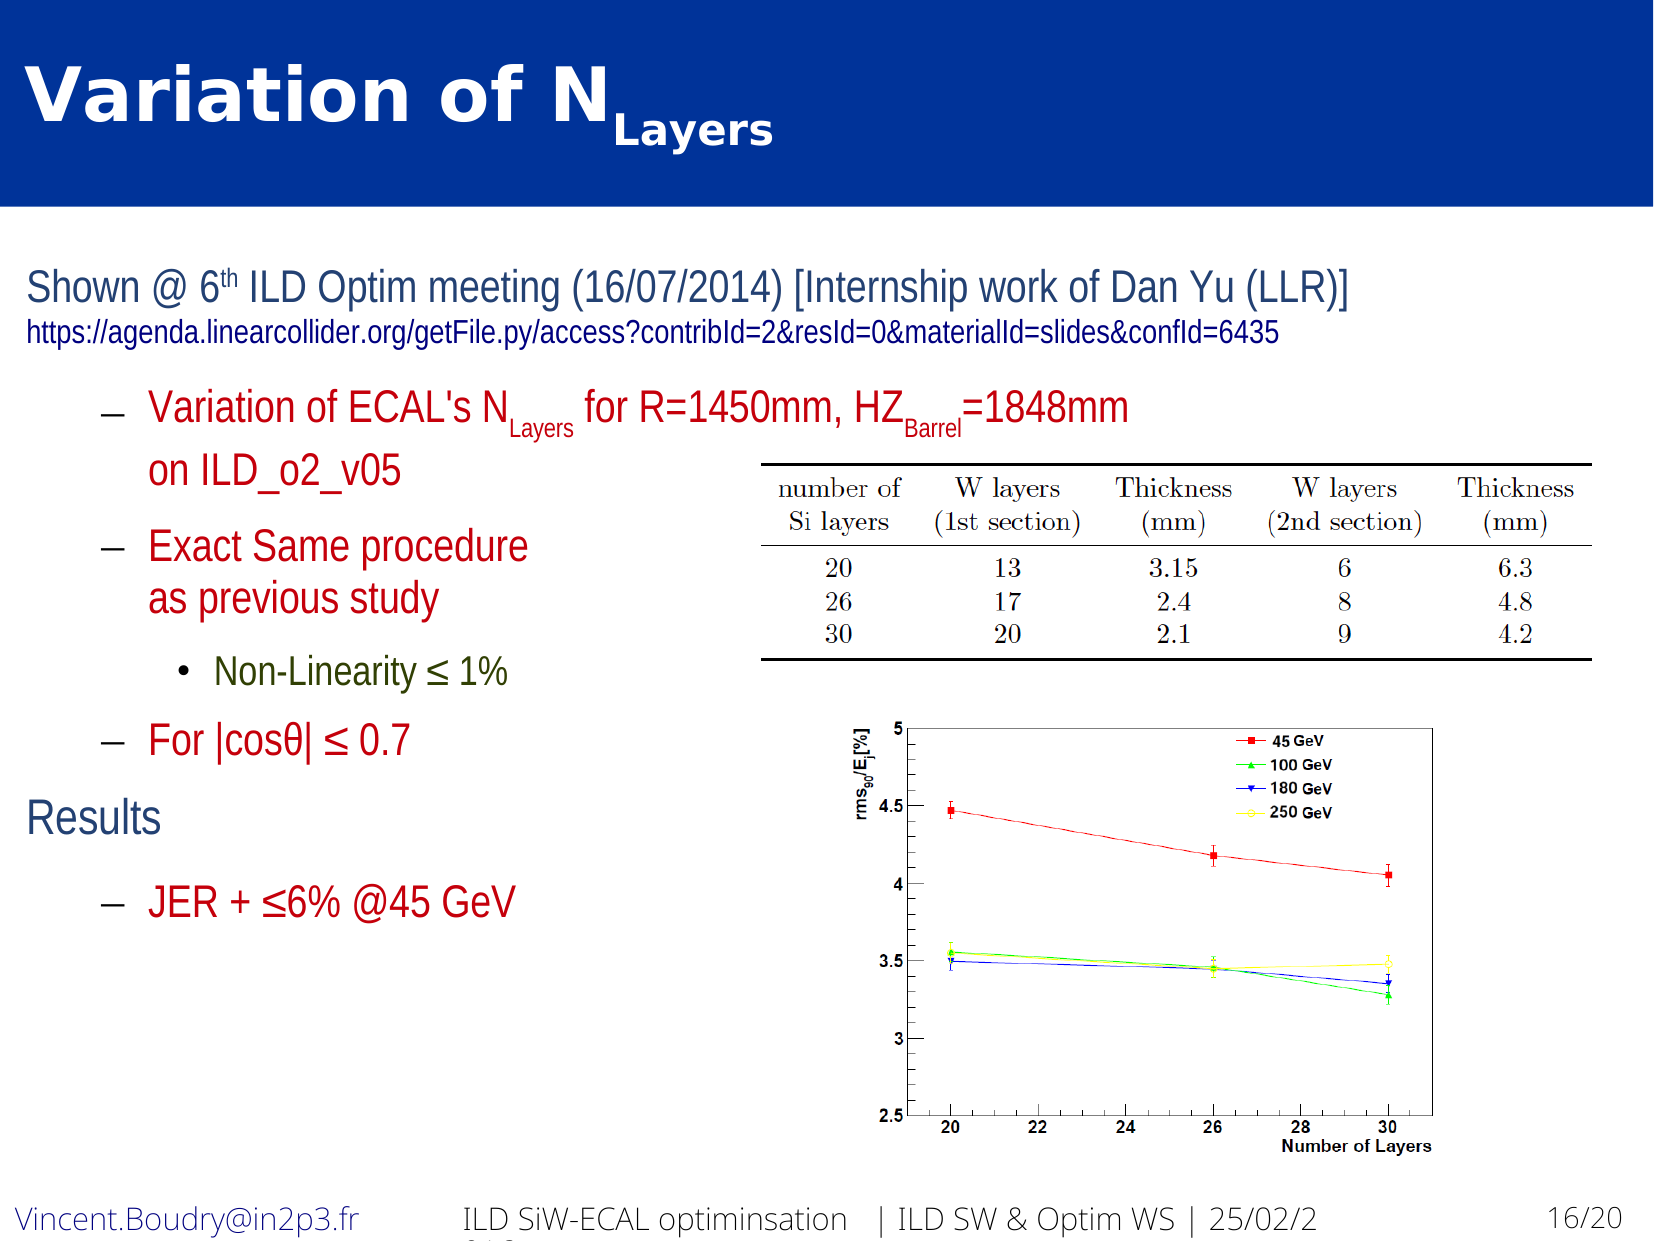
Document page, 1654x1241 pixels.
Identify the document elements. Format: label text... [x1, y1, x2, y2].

picture [753, 459, 1598, 665]
title Variation of NLayers [24, 17, 1635, 191]
picture [826, 680, 1499, 1164]
list Shown @ 6th ILD Optim meeting (16/07/2014) [Internship work of Dan Yu (LLR)] https://agenda.linearcollider.org/getFile.py/access?contribId=2&resId=0&materialId=slides&confId=6435 Variation of ECAL's NLayers for R=1450mm, HZBarrel=1848mm on ILD_o2_v05 Exact Same procedure as previous study Non-Linearity ≤ 1% For |cosθ| ≤ 0.7 Results JER + ≤6% @45 GeV [26, 260, 1631, 1172]
